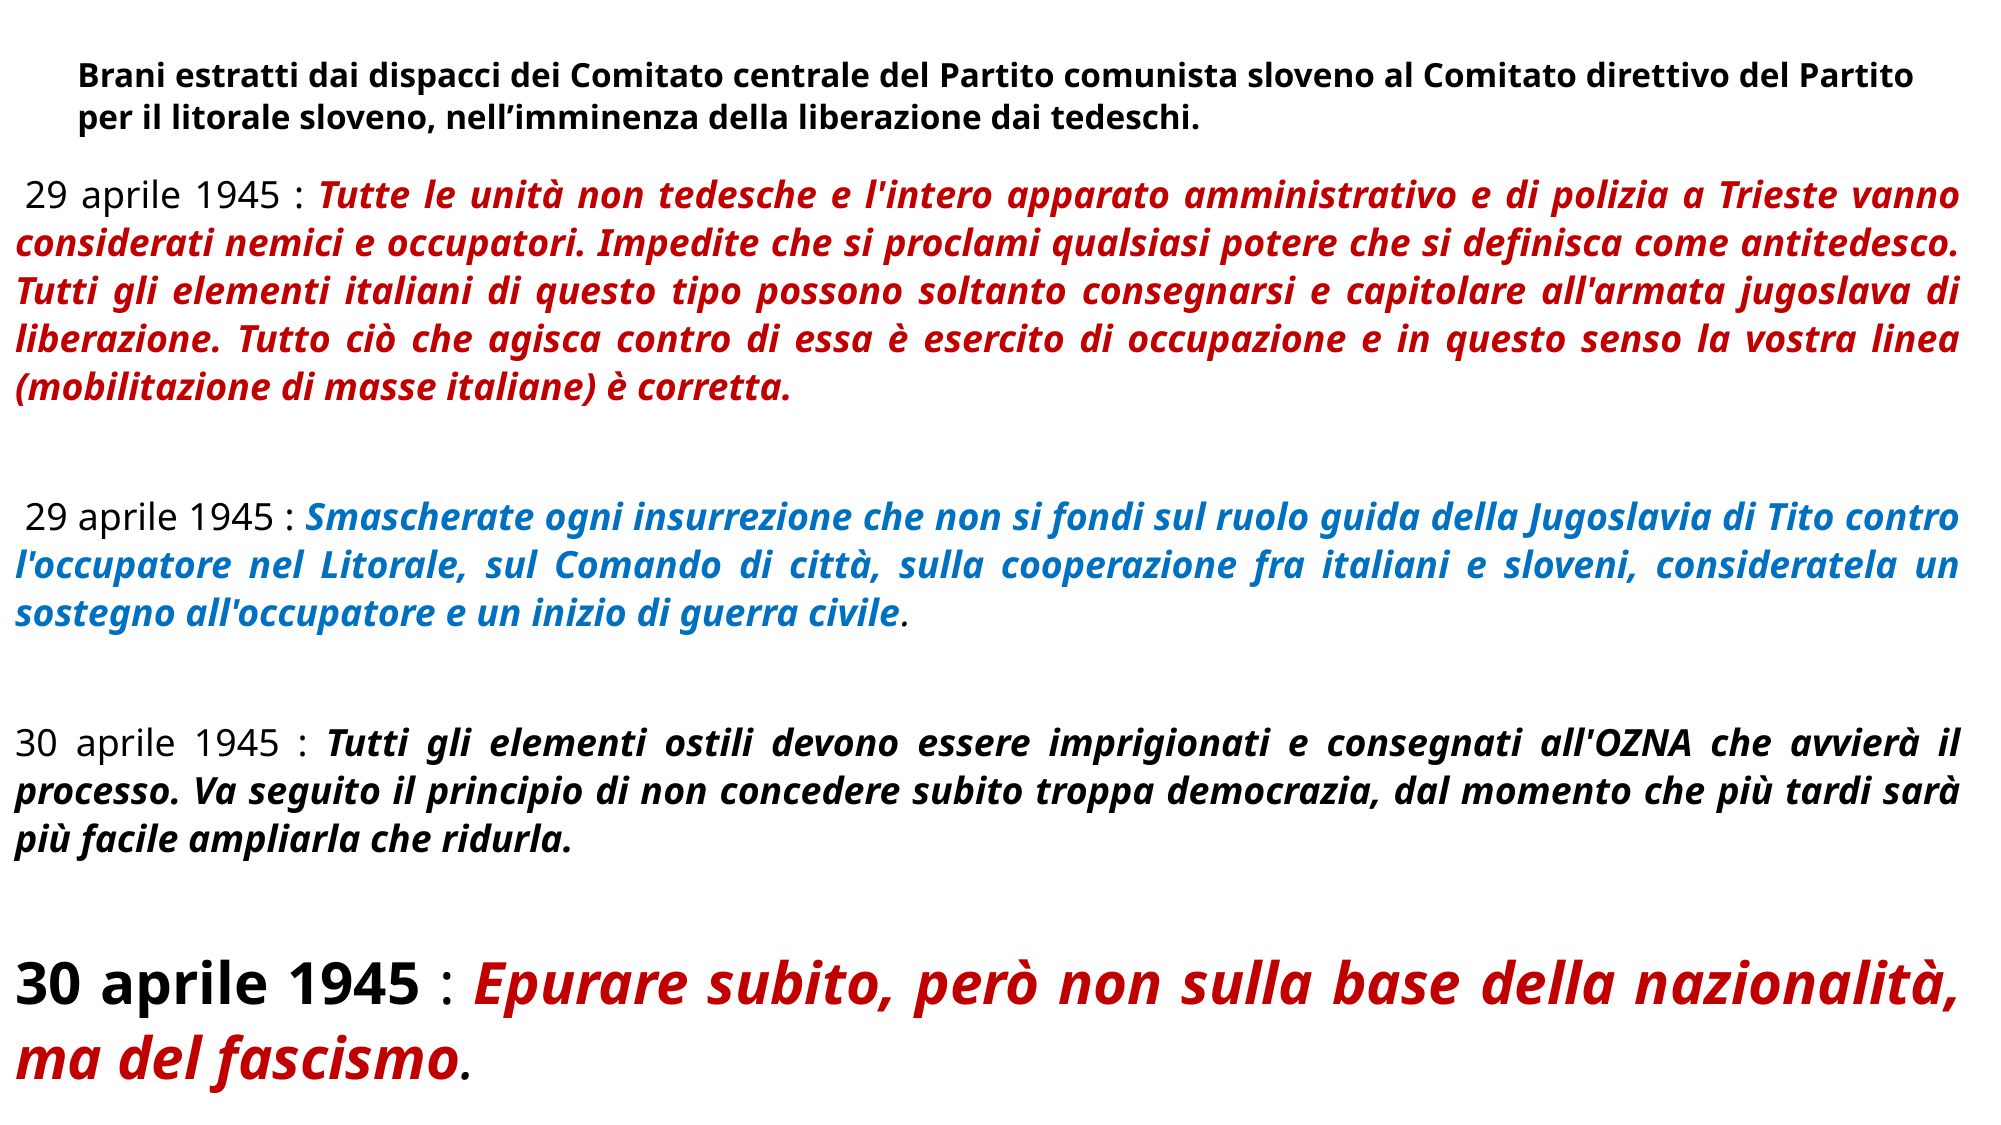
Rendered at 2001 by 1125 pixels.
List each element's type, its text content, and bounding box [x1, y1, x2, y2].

text_box 29 aprile 1945 : Tutte le unità non tedesche e l'intero apparato amministrativo e di polizia a Trieste vanno considerati nemici e occupatori. Impedite che si proclami qualsiasi potere che si definisca come antitedesco. Tutti gli elementi italiani di questo tipo possono soltanto consegnarsi e capitolare all'armata jugoslava di liberazione. Tutto ciò che agisca contro di essa è esercito di occupazione e in questo senso la vostra linea (mobilitazione di masse italiane) è corretta. 29 aprile 1945 : Smascherate ogni insurrezione che non si fondi sul ruolo guida della Jugoslavia di Tito contro l'occupatore nel Litorale, sul Comando di città, sulla cooperazione fra italiani e sloveni, consideratela un sostegno all'occupatore e un inizio di guerra civile. 30 aprile 1945 : Tutti gli elementi ostili devono essere imprigionati e consegnati all'OZNA che avvierà il processo. Va seguito il principio di non concedere subito troppa democrazia, dal momento che più tardi sarà più facile ampliarla che ridurla. 30 aprile 1945 : Epurare subito, però non sulla base della nazionalità, ma del fascismo. [0, 160, 2000, 1105]
text_box Brani estratti dai dispacci dei Comitato centrale del Partito comunista sloveno al Comitato direttivo del Partito per il litorale sloveno, nell’imminenza della liberazione dai tedeschi. [62, 43, 1933, 143]
